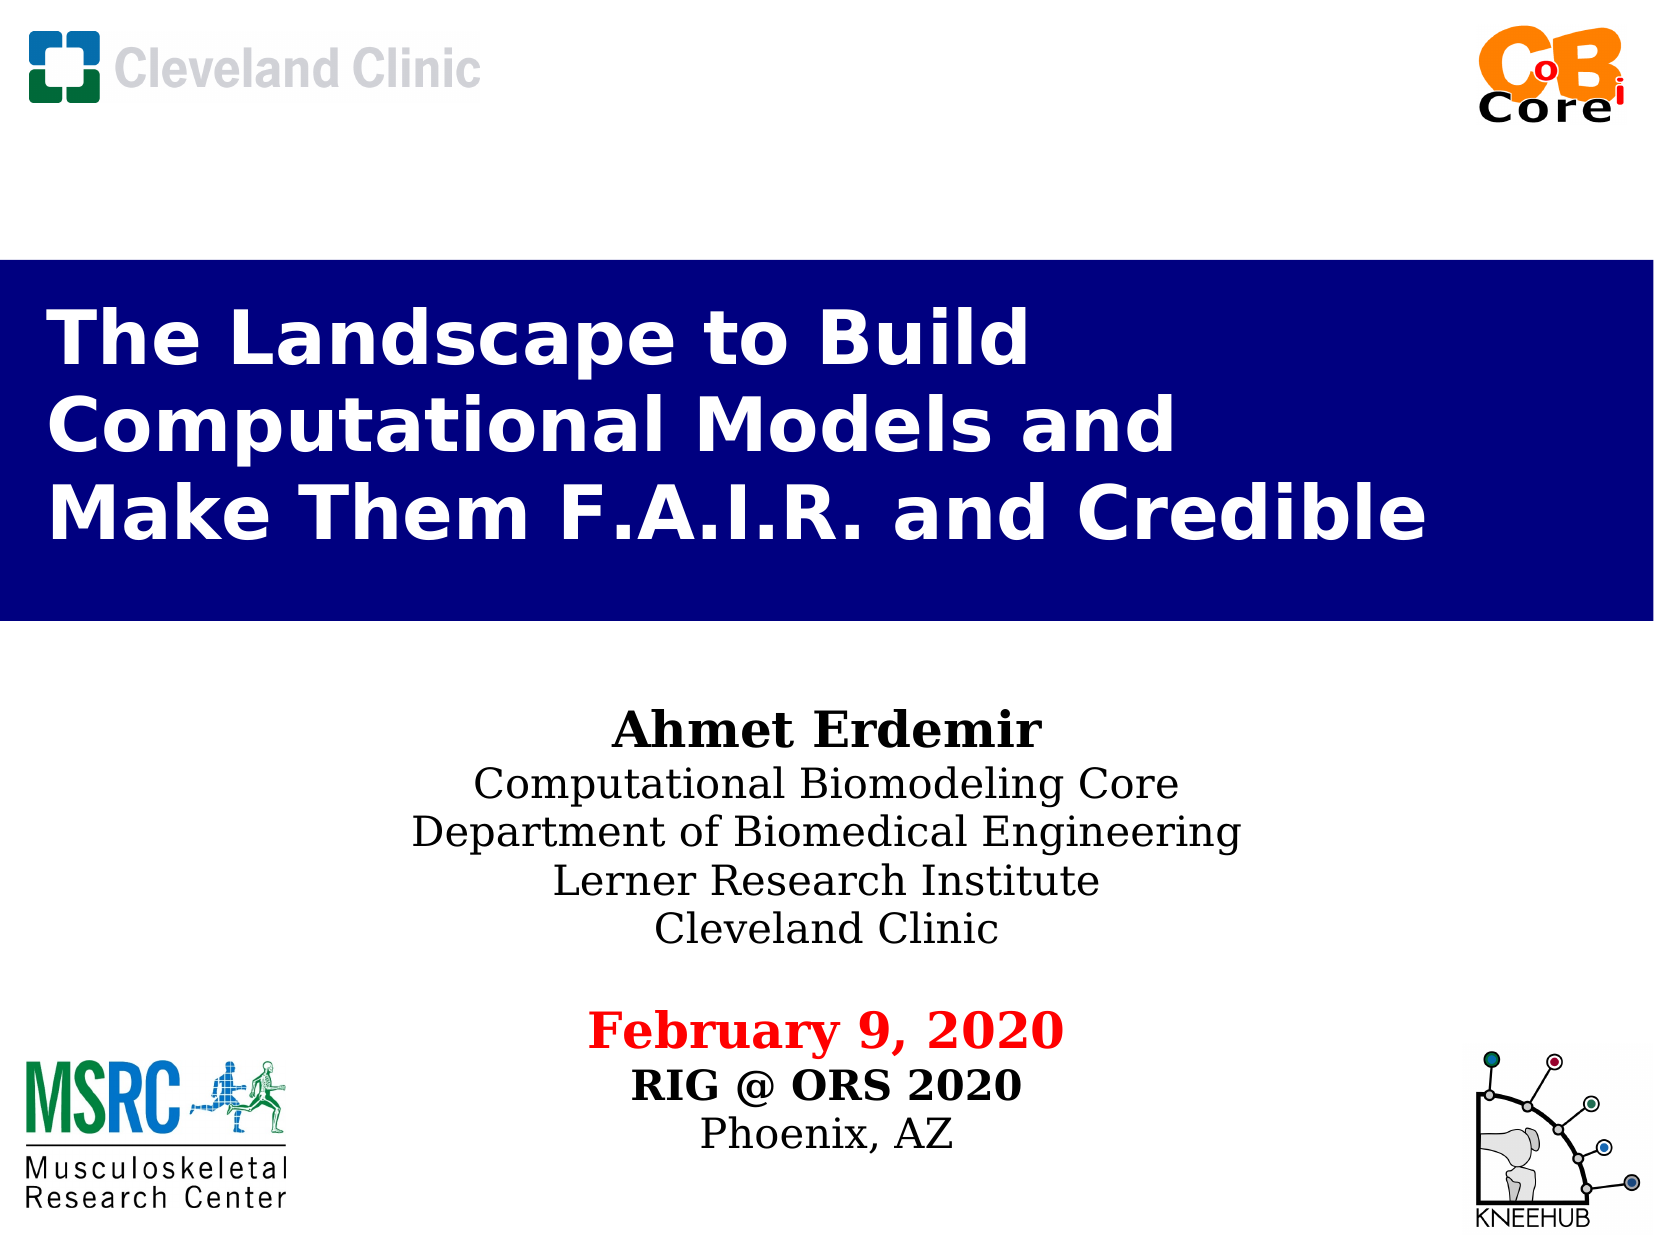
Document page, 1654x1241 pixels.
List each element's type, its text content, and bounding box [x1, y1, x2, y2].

text_box The Landscape to Build Computational Models and Make Them F.A.I.R. and Credible [46, 295, 1640, 601]
picture [1462, 1043, 1654, 1235]
picture [1476, 24, 1627, 125]
text_box Ahmet Erdemir Computational Biomodeling Core Department of Biomedical Engineering Lerner Research Institute Cleveland Clinic February 9, 2020 RIG @ ORS 2020 Phoenix, AZ [410, 700, 1243, 1207]
picture [26, 1060, 286, 1208]
picture [29, 31, 480, 103]
text_box [0, 259, 1654, 621]
